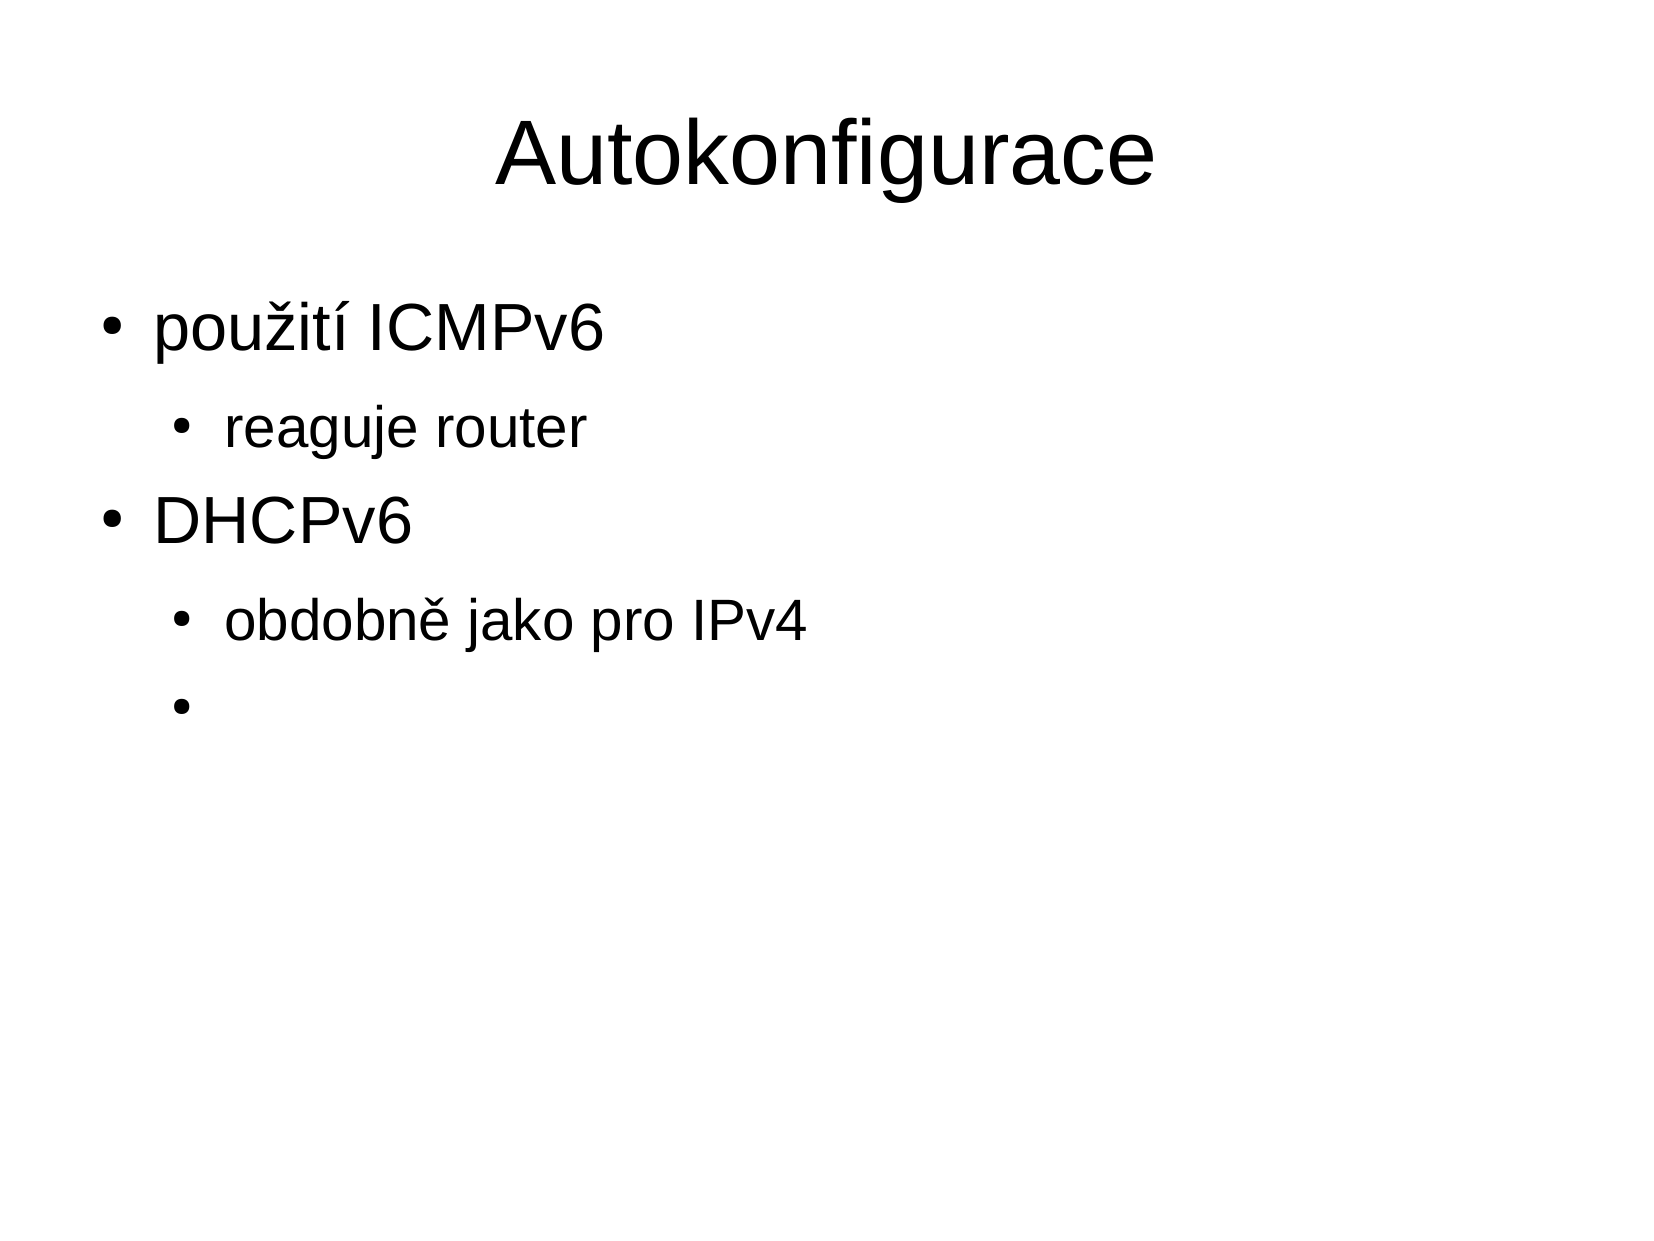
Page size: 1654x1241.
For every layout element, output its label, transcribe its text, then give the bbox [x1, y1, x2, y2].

title Autokonfigurace [82, 49, 1571, 257]
list použití ICMPv6 reaguje router DHCPv6 obdobně jako pro IPv4 [82, 290, 1571, 1109]
